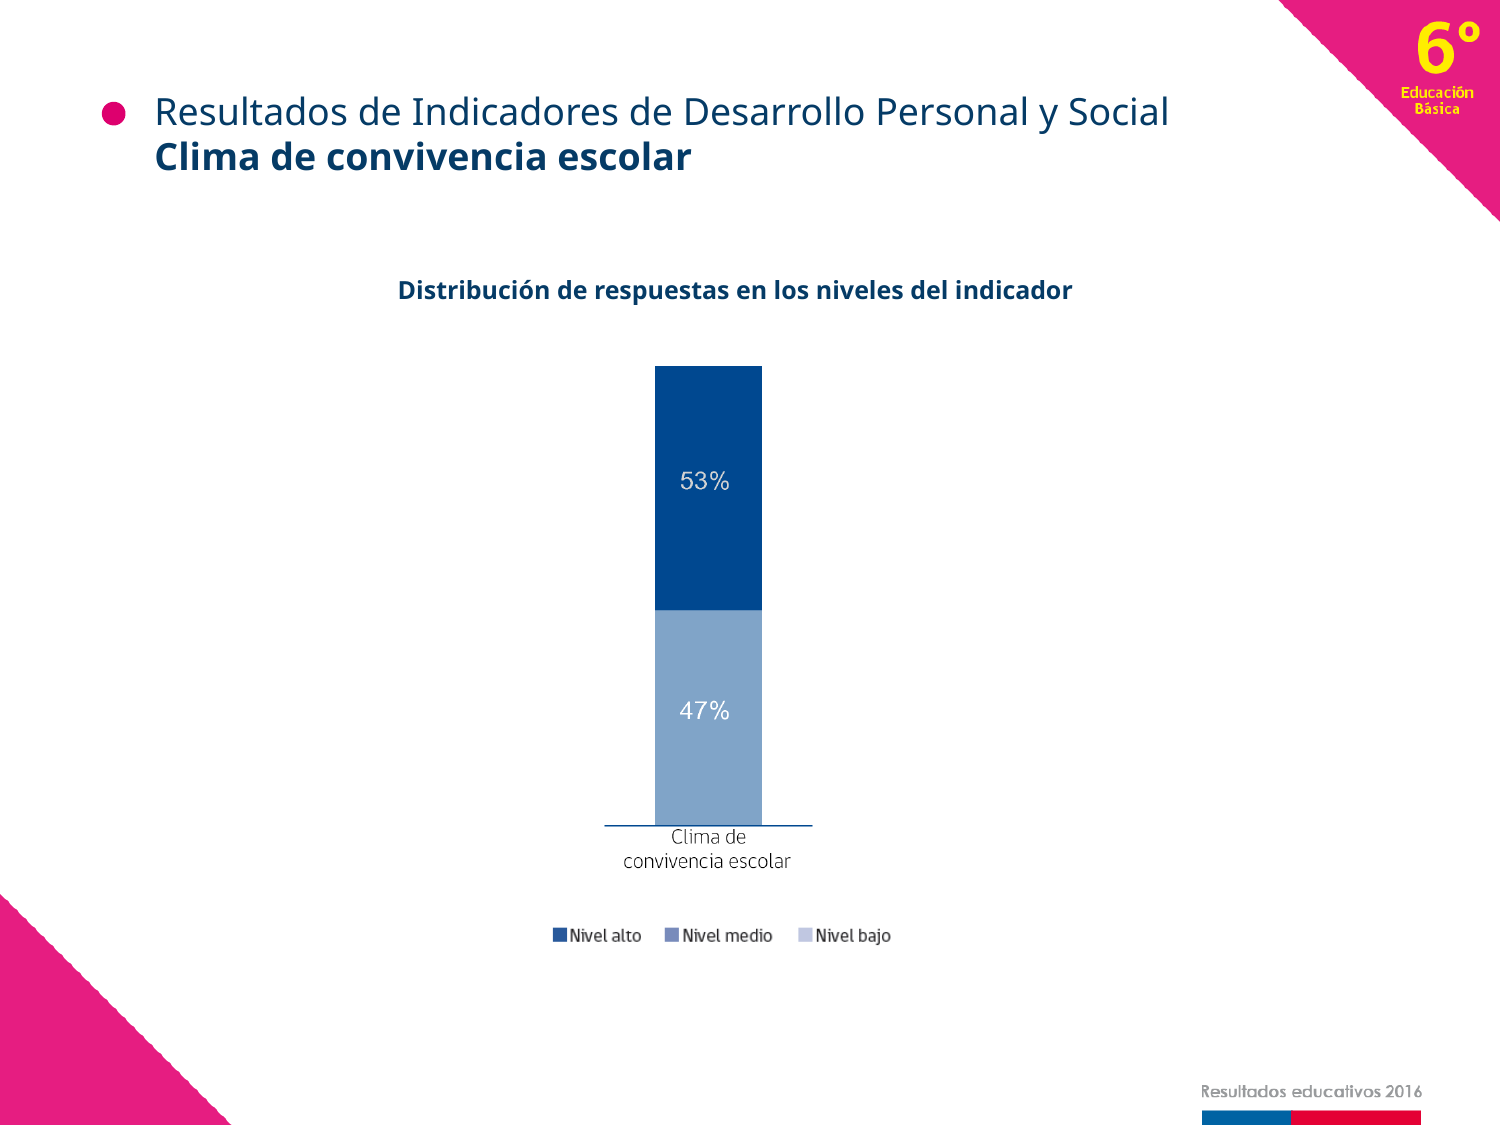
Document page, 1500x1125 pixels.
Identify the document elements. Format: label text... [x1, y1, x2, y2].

text_box [101, 101, 126, 126]
text_box Distribución de respuestas en los niveles del indicador [287, 268, 1185, 313]
text_box Resultados de Indicadores de Desarrollo Personal y Social Clima de convivencia escolar [139, 80, 1229, 187]
picture [0, 0, 1500, 1125]
